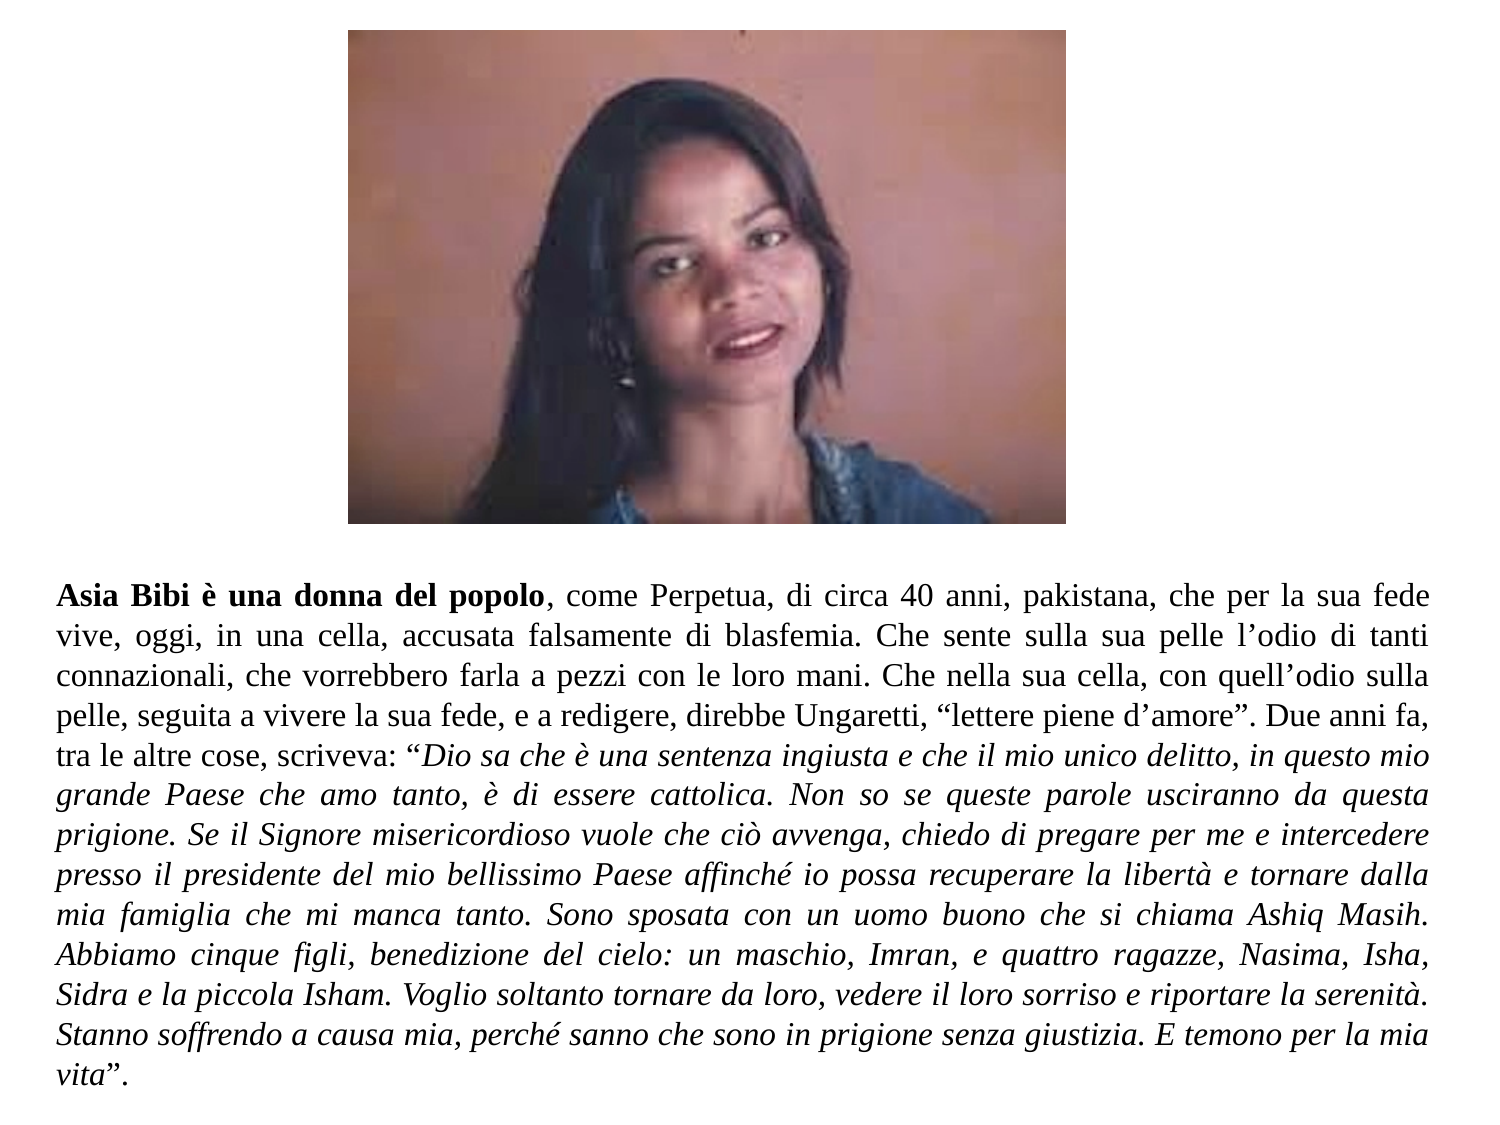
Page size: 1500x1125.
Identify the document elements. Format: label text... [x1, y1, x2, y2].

picture [348, 30, 1066, 525]
text_box Asia Bibi è una donna del popolo, come Perpetua, di circa 40 anni, pakistana, che per la sua fede vive, oggi, in una cella, accusata falsamente di blasfemia. Che sente sulla sua pelle l’odio di tanti connazionali, che vorrebbero farla a pezzi con le loro mani. Che nella sua cella, con quell’odio sulla pelle, seguita a vivere la sua fede, e a redigere, direbbe Ungaretti, “lettere piene d’amore”. Due anni fa, tra le altre cose, scriveva: “Dio sa che è una sentenza ingiusta e che il mio unico delitto, in questo mio grande Paese che amo tanto, è di essere cattolica. Non so se queste parole usciranno da questa prigione. Se il Signore misericordioso vuole che ciò avvenga, chiedo di pregare per me e intercedere presso il presidente del mio bellissimo Paese affinché io possa recuperare la libertà e tornare dalla mia famiglia che mi manca tanto. Sono sposata con un uomo buono che si chiama Ashiq Masih. Abbiamo cinque figli, benedizione del cielo: un maschio, Imran, e quattro ragazze, Nasima, Isha, Sidra e la piccola Isham. Voglio soltanto tornare da loro, vedere il loro sorriso e riportare la serenità. Stanno soffrendo a causa mia, perché sanno che sono in prigione senza giustizia. E temono per la mia vita”. [41, 565, 1447, 1100]
